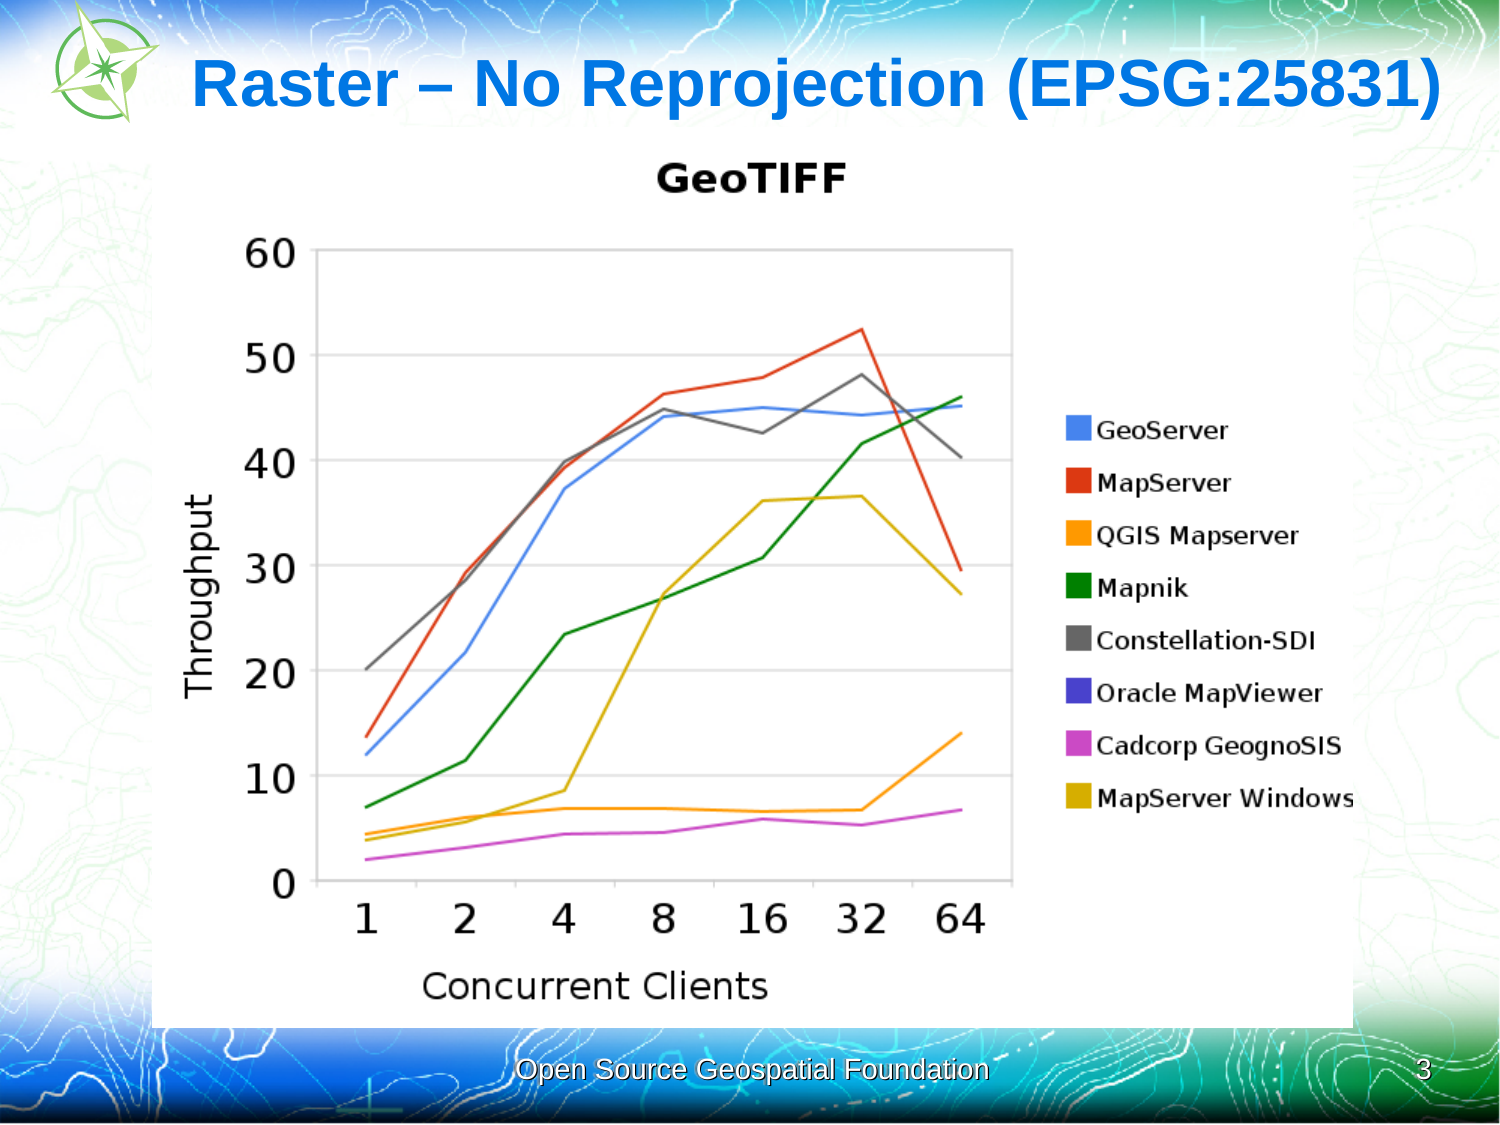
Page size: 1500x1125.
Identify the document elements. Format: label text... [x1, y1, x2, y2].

picture [0, 0, 1500, 1125]
title Raster – No Reprojection (EPSG:25831) [177, 33, 1477, 134]
